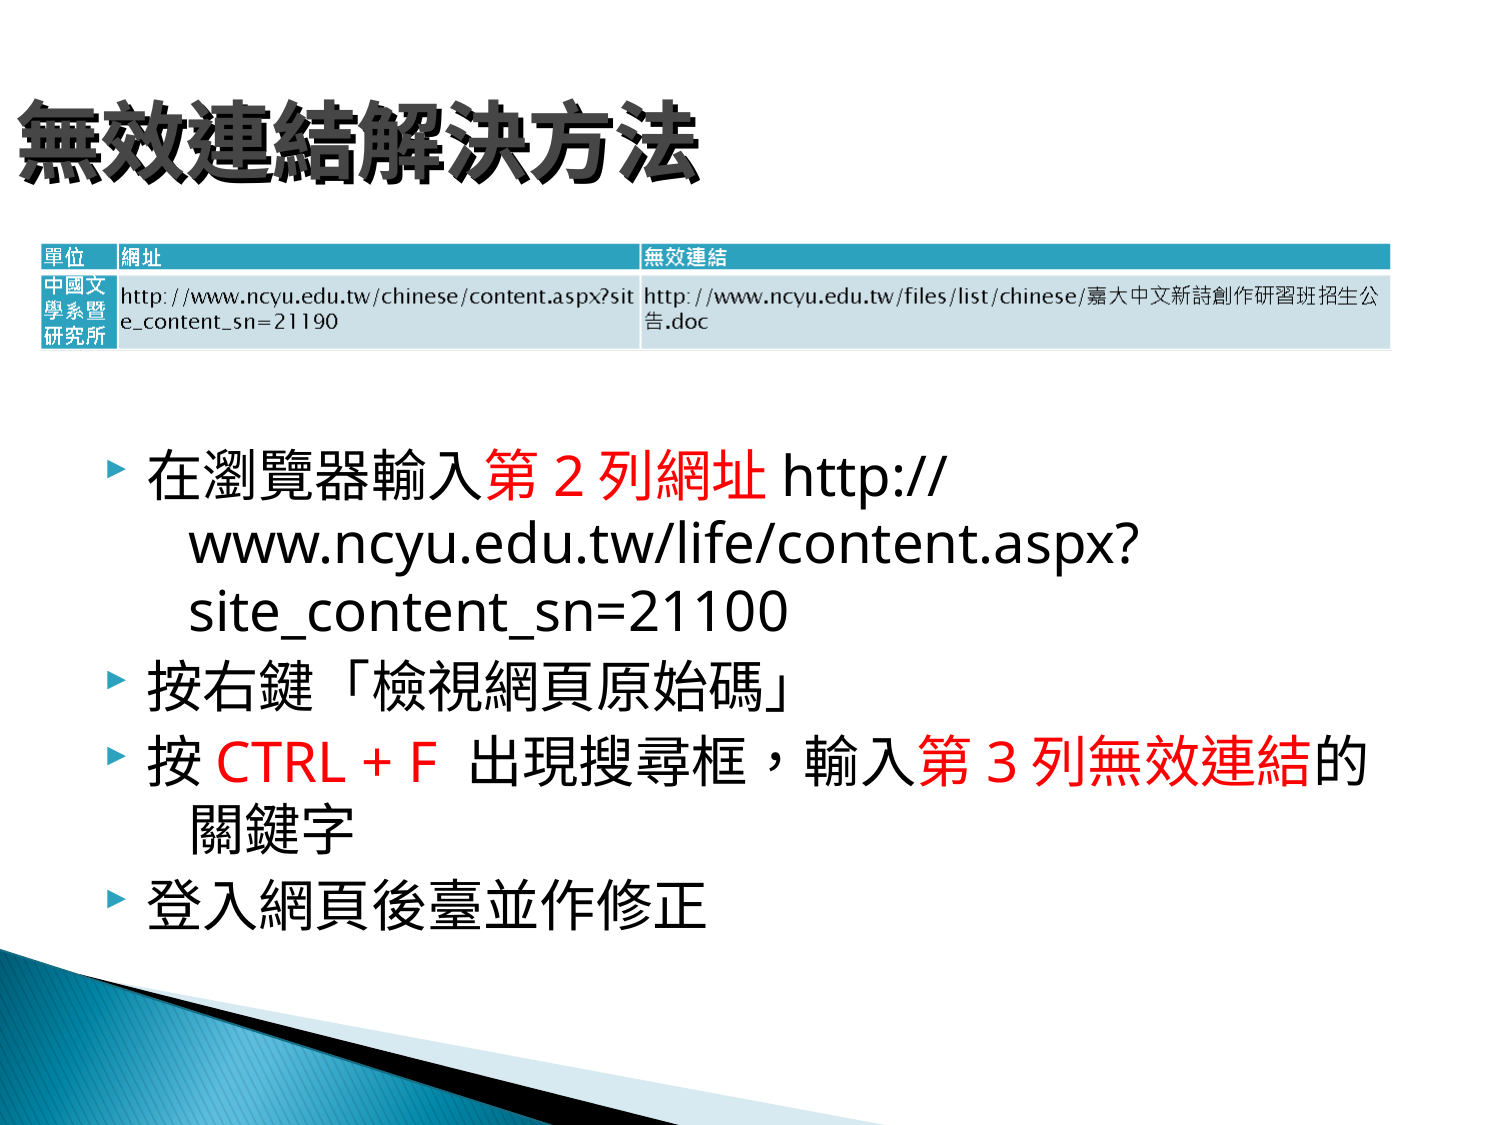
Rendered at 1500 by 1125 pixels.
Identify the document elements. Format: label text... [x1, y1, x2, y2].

list 在瀏覽器輸入第2列網址http://www.ncyu.edu.tw/life/content.aspx?site_content_sn=21100 按右鍵「檢視網頁原始碼」 按CTRL + F 出現搜尋框，輸入第3列無效連結的關鍵字 登入網頁後臺並作修正 [53, 432, 1400, 965]
picture [40, 237, 1392, 361]
title 無效連結解決方法 [0, 45, 1351, 233]
